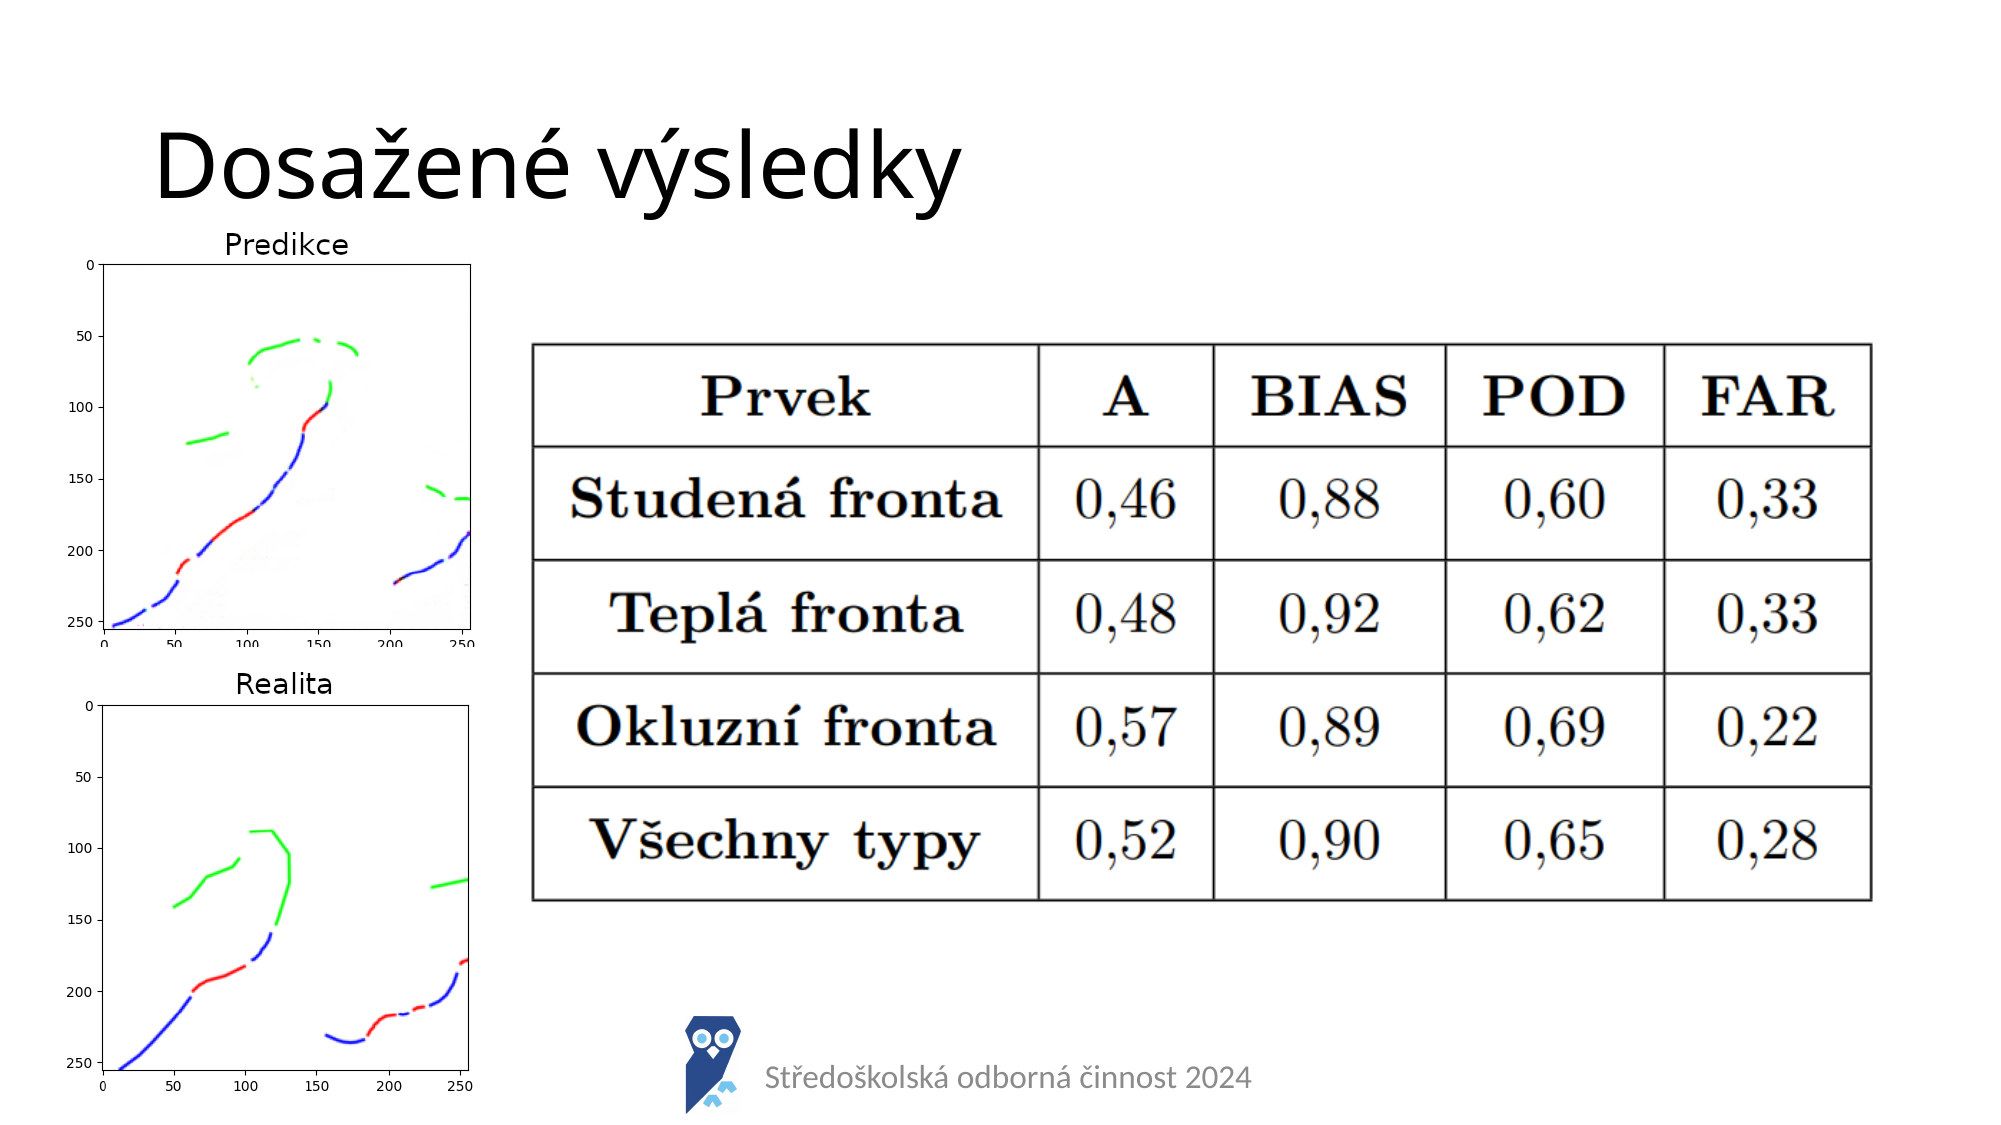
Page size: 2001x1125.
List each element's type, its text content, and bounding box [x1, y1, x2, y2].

title Dosažené výsledky [137, 59, 1863, 278]
picture [516, 324, 1890, 916]
picture [685, 1016, 741, 1114]
footer Středoškolská odborná činnost 2024 [748, 1044, 1269, 1105]
picture [29, 206, 508, 1105]
